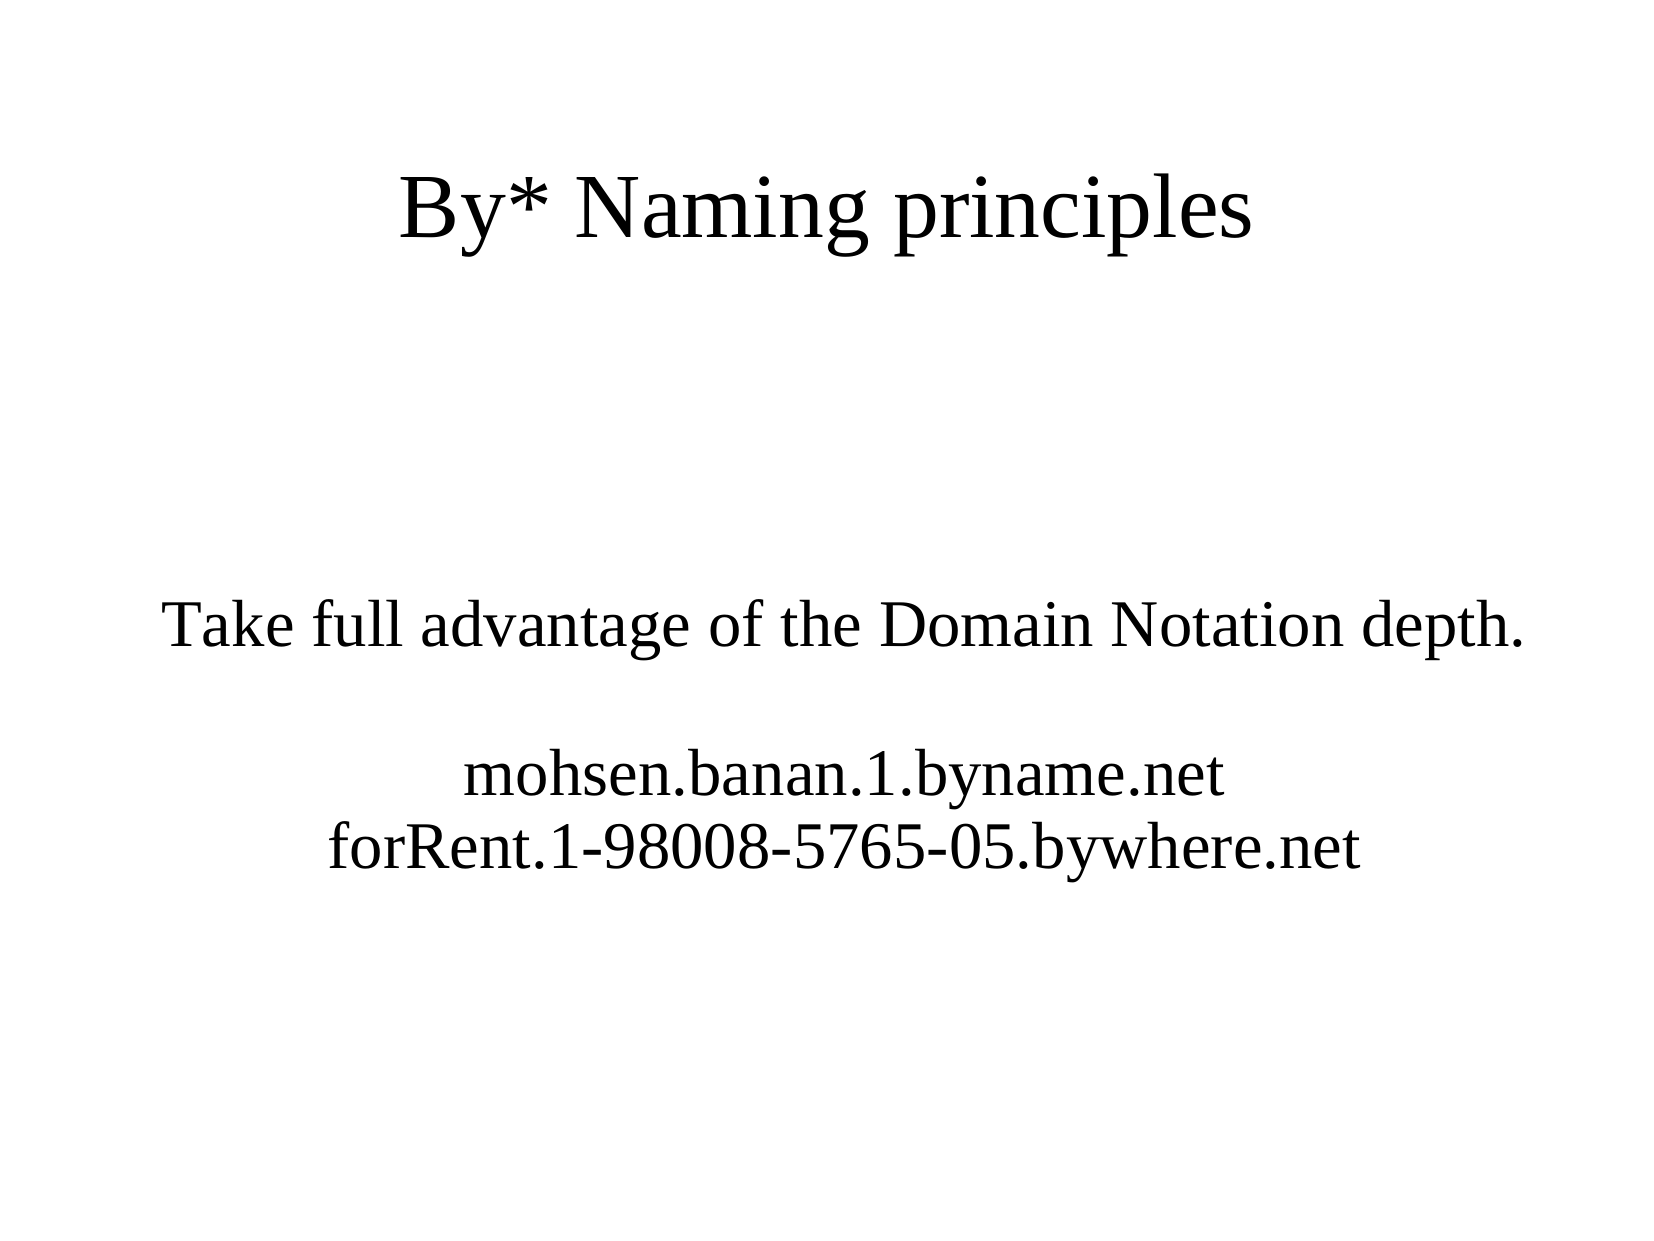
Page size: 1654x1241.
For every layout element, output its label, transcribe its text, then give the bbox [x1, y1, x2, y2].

subtitle Take full advantage of the Domain Notation depth. mohsen.banan.1.byname.net forRent.1-98008-5765-05.bywhere.net [121, 344, 1534, 1127]
title By* Naming principles [121, 102, 1534, 311]
